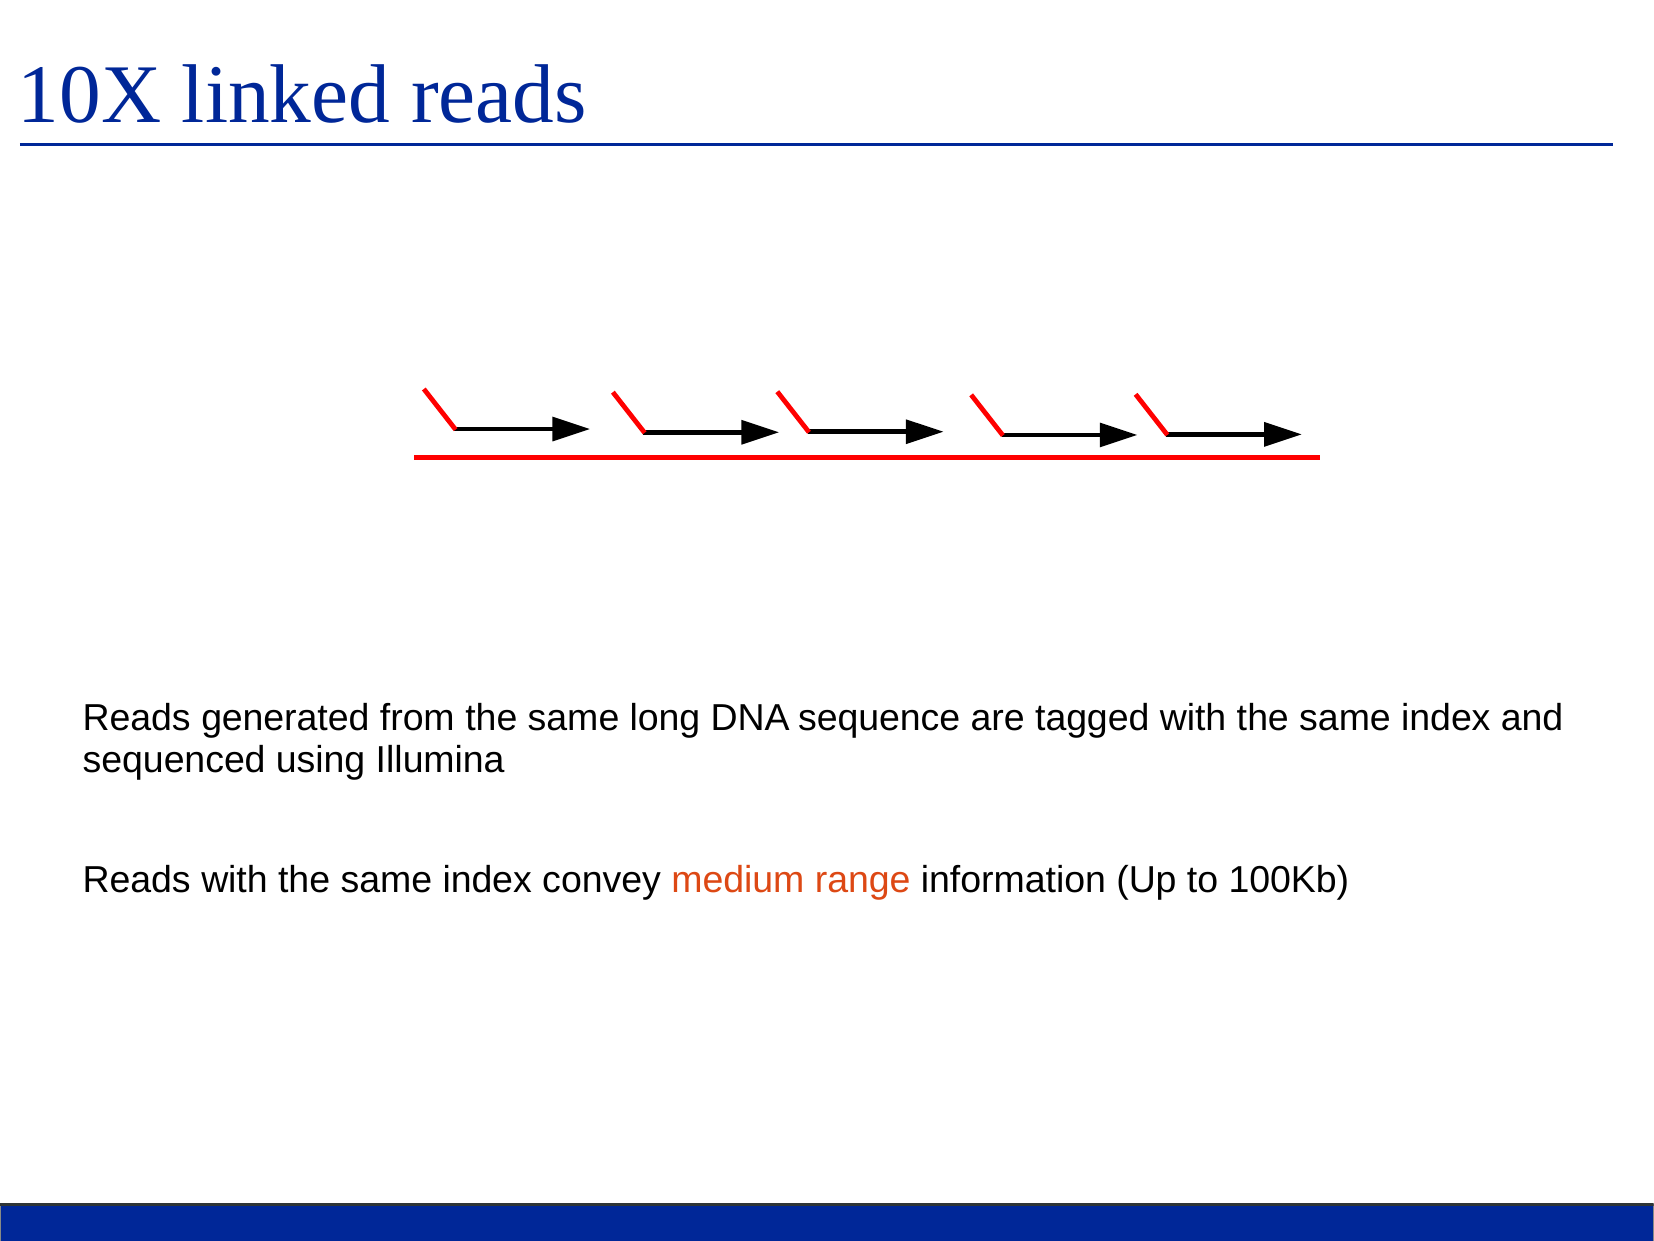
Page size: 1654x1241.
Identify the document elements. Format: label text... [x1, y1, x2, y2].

list Reads generated from the same long DNA sequence are tagged with the same index and sequenced using Illumina Reads with the same index convey medium range information (Up to 100Kb) [82, 696, 1571, 1109]
title 10X linked reads [17, 0, 1589, 198]
